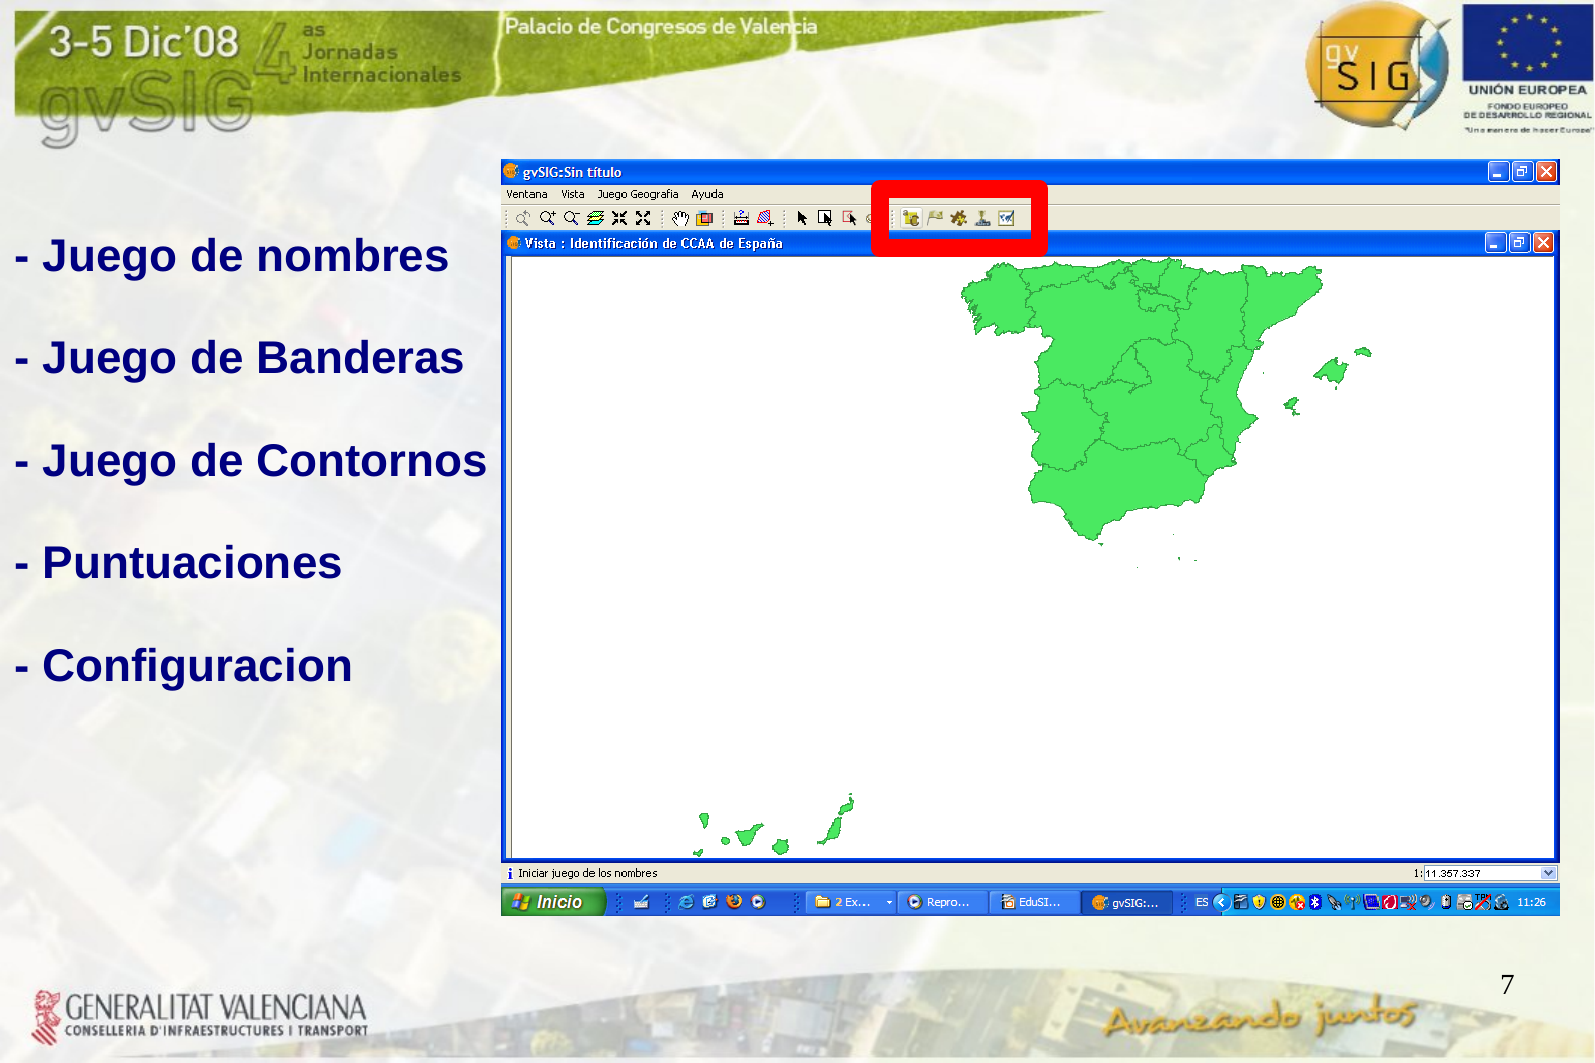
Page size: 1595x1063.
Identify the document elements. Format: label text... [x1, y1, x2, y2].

text_box - Juego de nombres - Juego de Banderas - Juego de Contornos - Puntuaciones - Configuracion [0, 222, 591, 759]
picture [0, 0, 1595, 1063]
